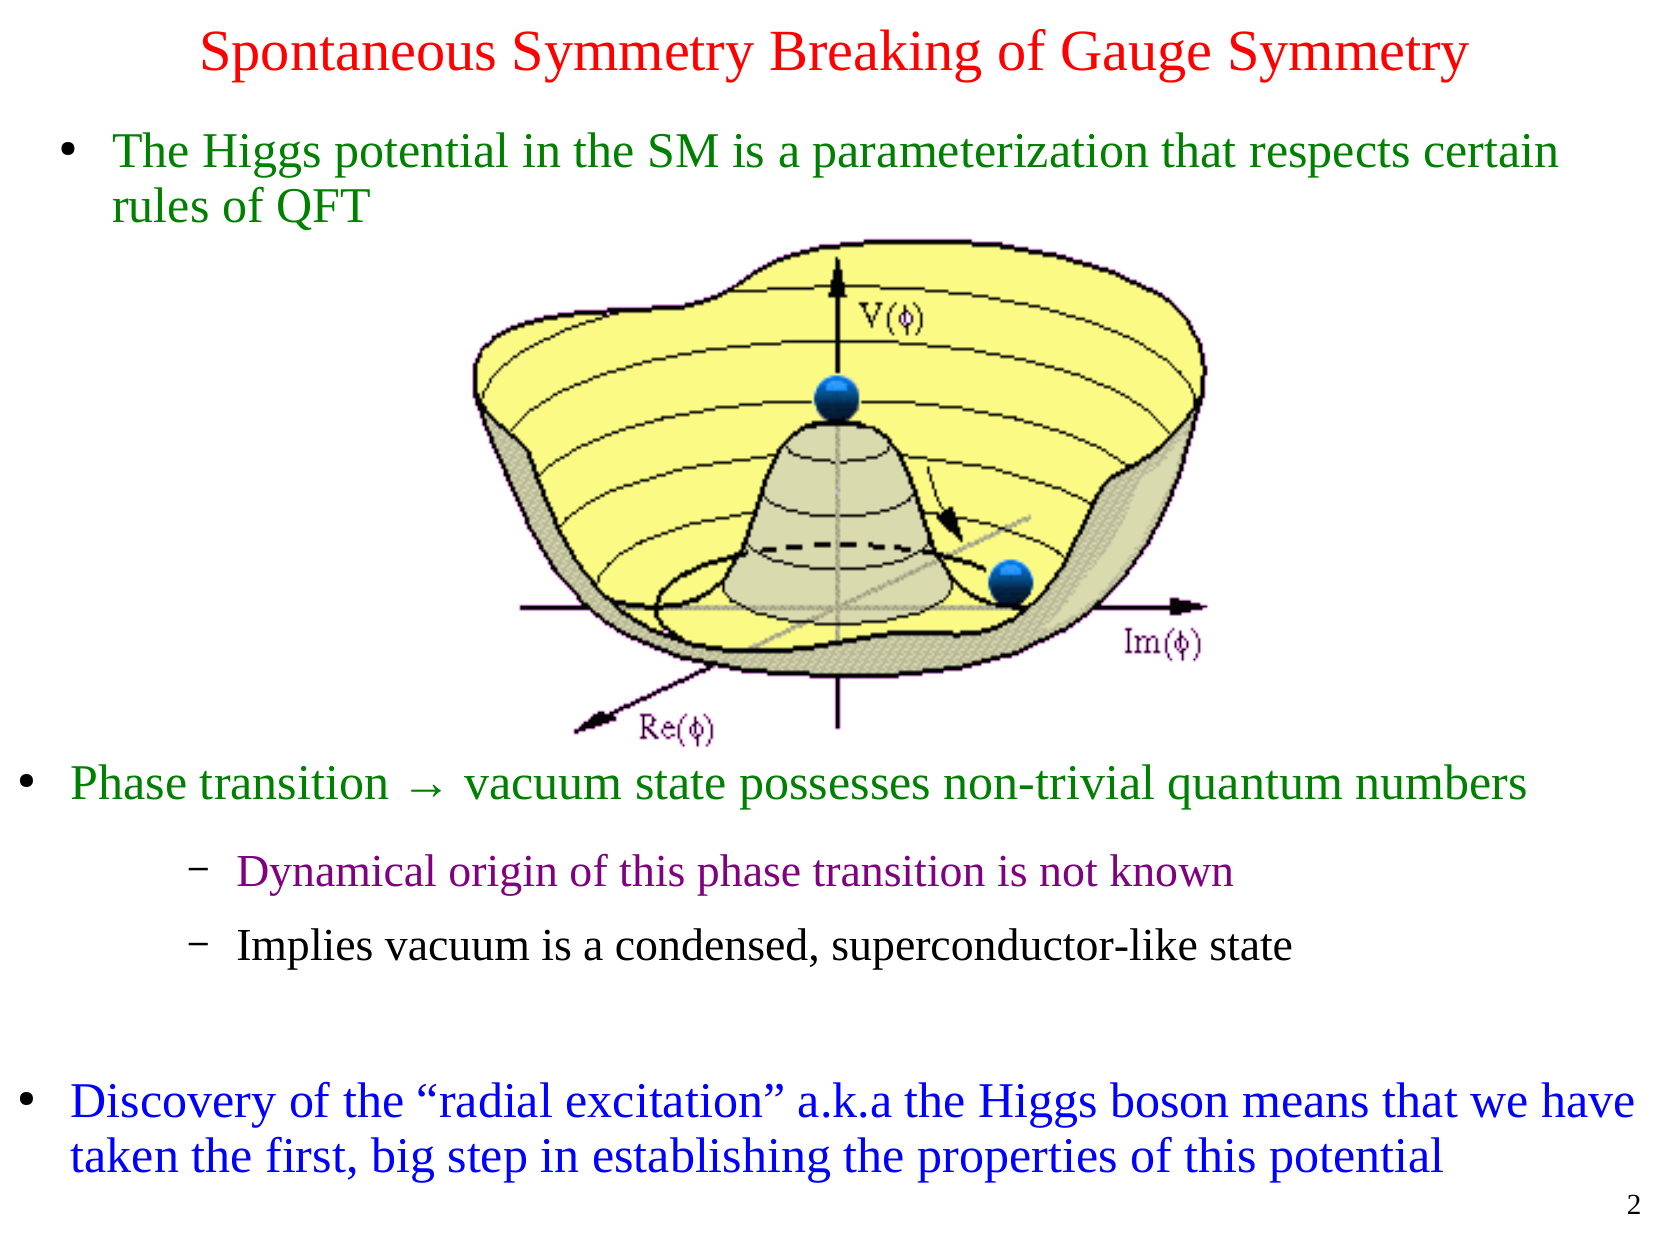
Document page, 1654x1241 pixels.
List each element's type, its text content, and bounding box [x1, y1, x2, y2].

title Spontaneous Symmetry Breaking of Gauge Symmetry [128, 0, 1541, 122]
list Phase transition → vacuum state possesses non-trivial quantum numbers Dynamical origin of this phase transition is not known Implies vacuum is a condensed, superconductor-like state Discovery of the “radial excitation” a.k.a the Higgs boson means that we have taken the first, big step in establishing the properties of this potential [0, 754, 1654, 1184]
picture [464, 230, 1234, 754]
list The Higgs potential in the SM is a parameterization that respects certain rules of QFT [41, 122, 1635, 754]
